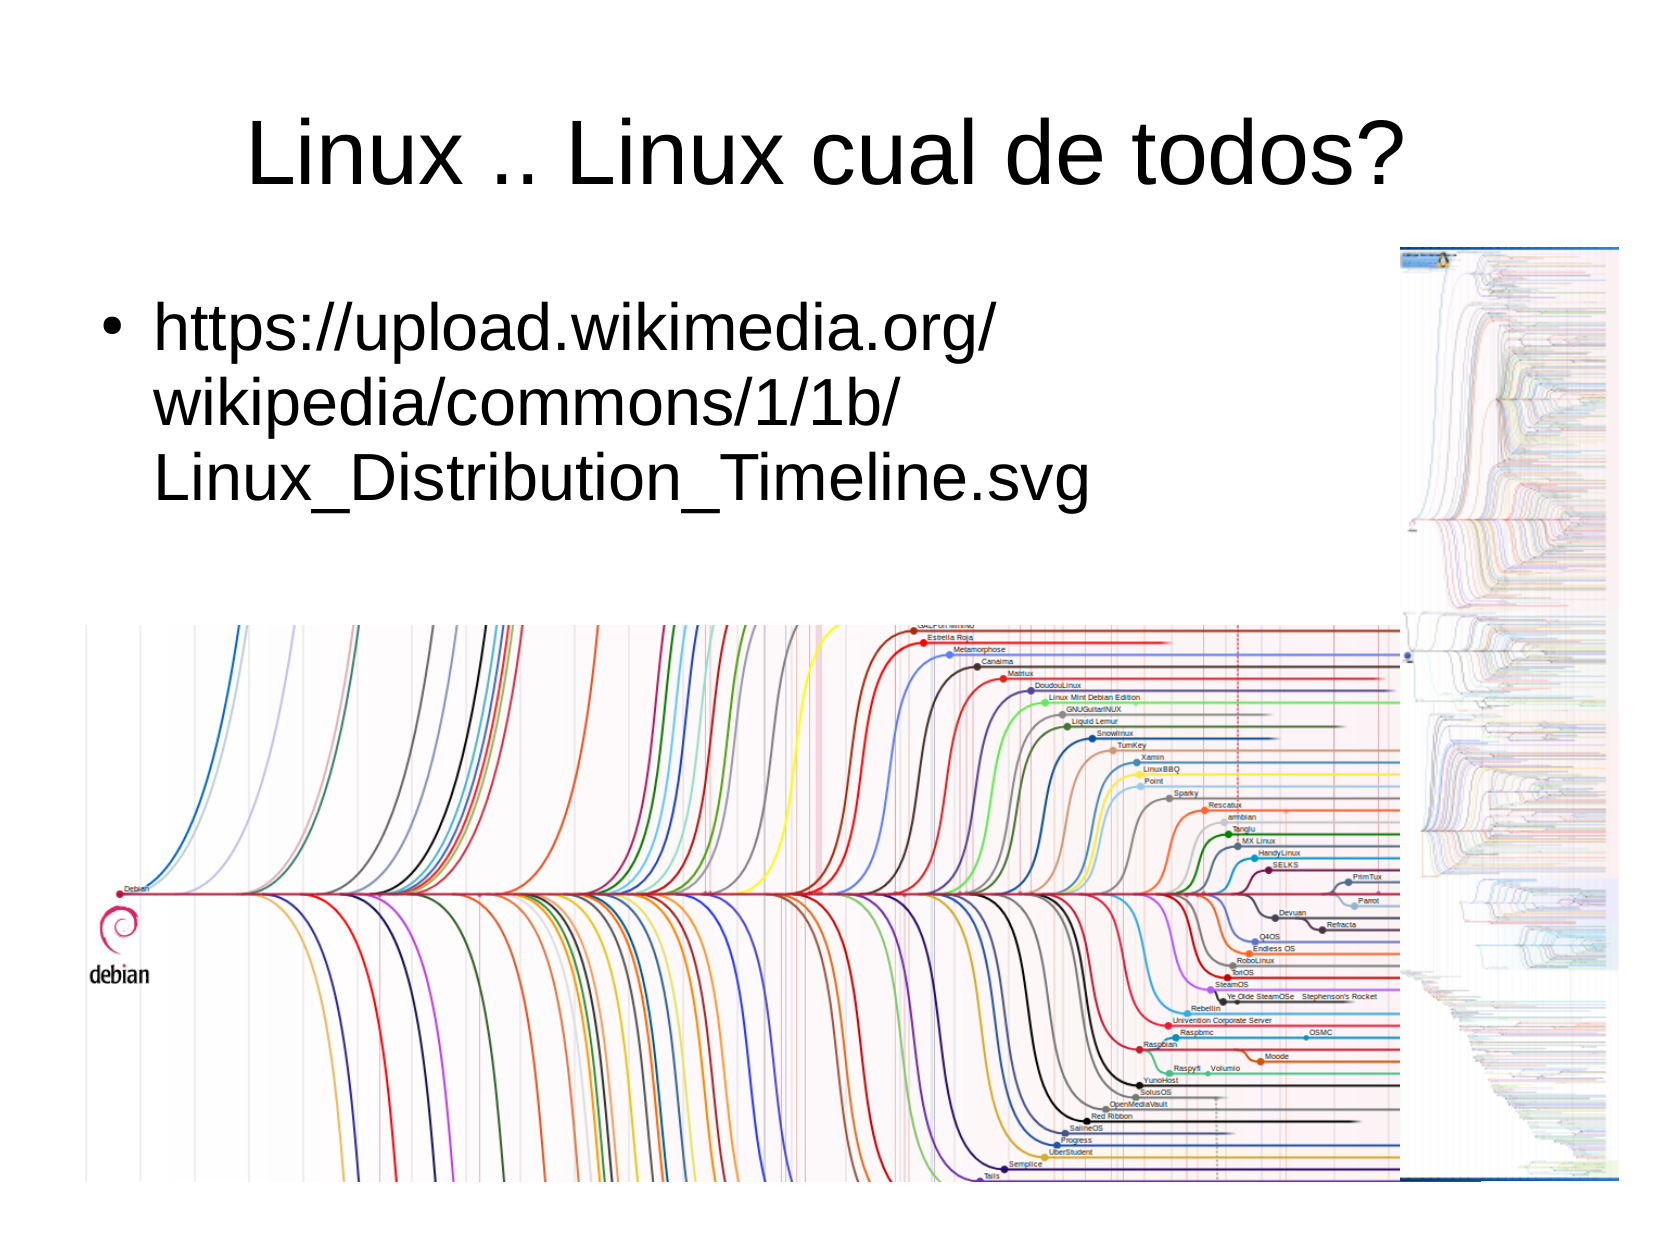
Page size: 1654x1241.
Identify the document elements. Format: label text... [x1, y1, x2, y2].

list https://upload.wikimedia.org/wikipedia/commons/1/1b/Linux_Distribution_Timeline.svg [82, 290, 1312, 544]
title Linux .. Linux cual de todos? [82, 49, 1571, 257]
picture [70, 247, 1619, 1182]
